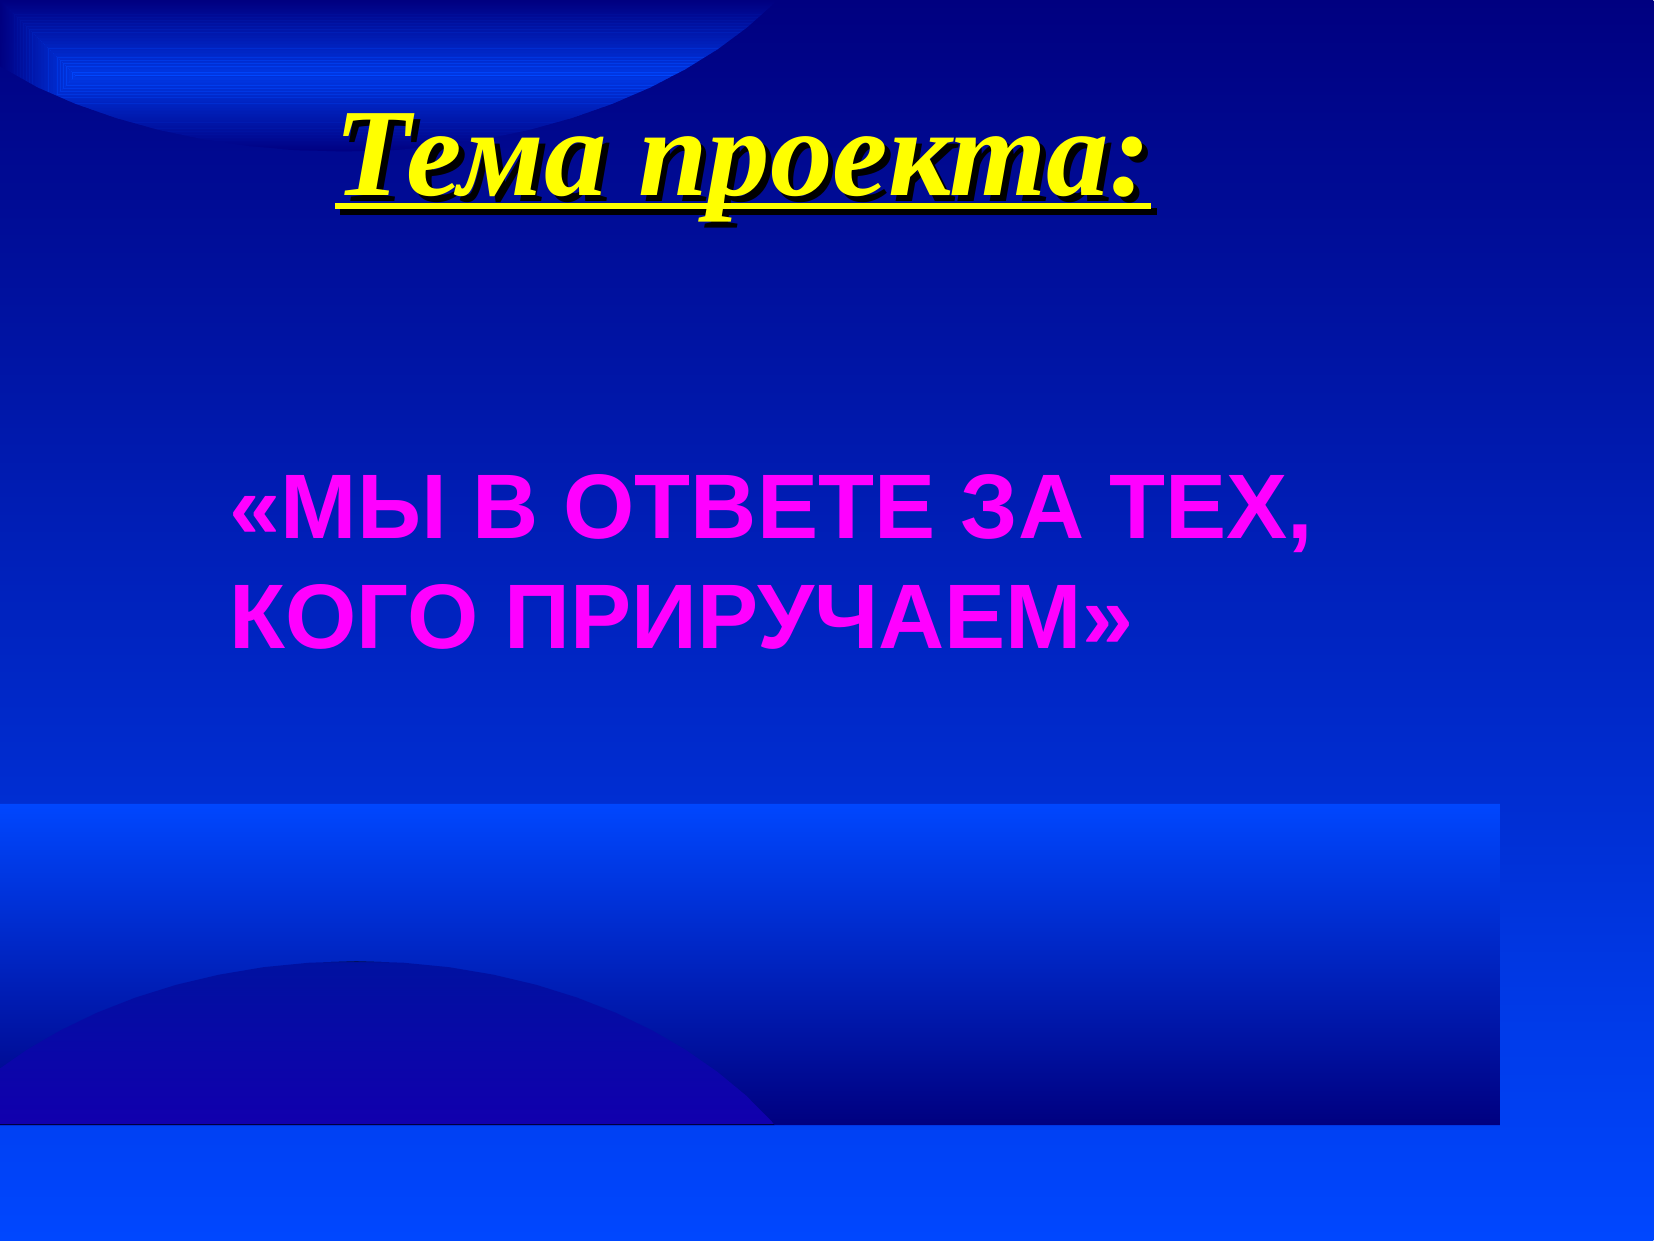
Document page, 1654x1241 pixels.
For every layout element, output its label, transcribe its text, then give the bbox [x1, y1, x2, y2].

text_box «МЫ В ОТВЕТЕ ЗА ТЕХ, КОГО ПРИРУЧАЕМ» [215, 439, 1393, 838]
title Тема проекта: [68, 51, 1419, 240]
